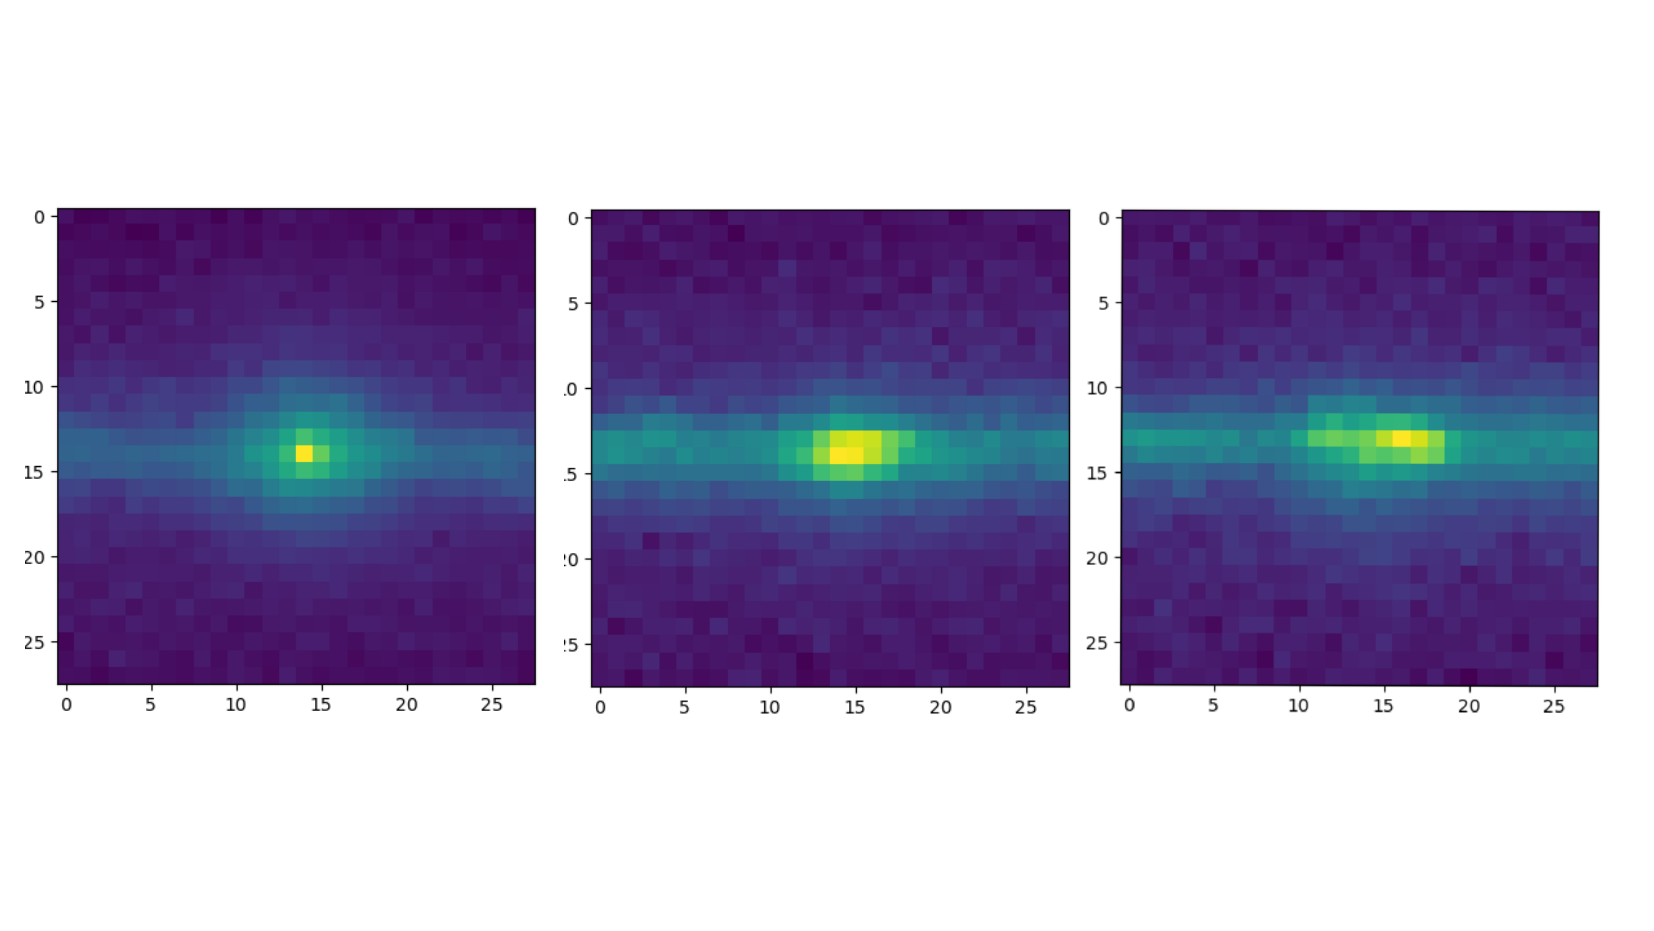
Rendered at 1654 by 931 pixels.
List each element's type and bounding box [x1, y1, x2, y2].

picture [564, 183, 1621, 724]
picture [25, 194, 549, 721]
